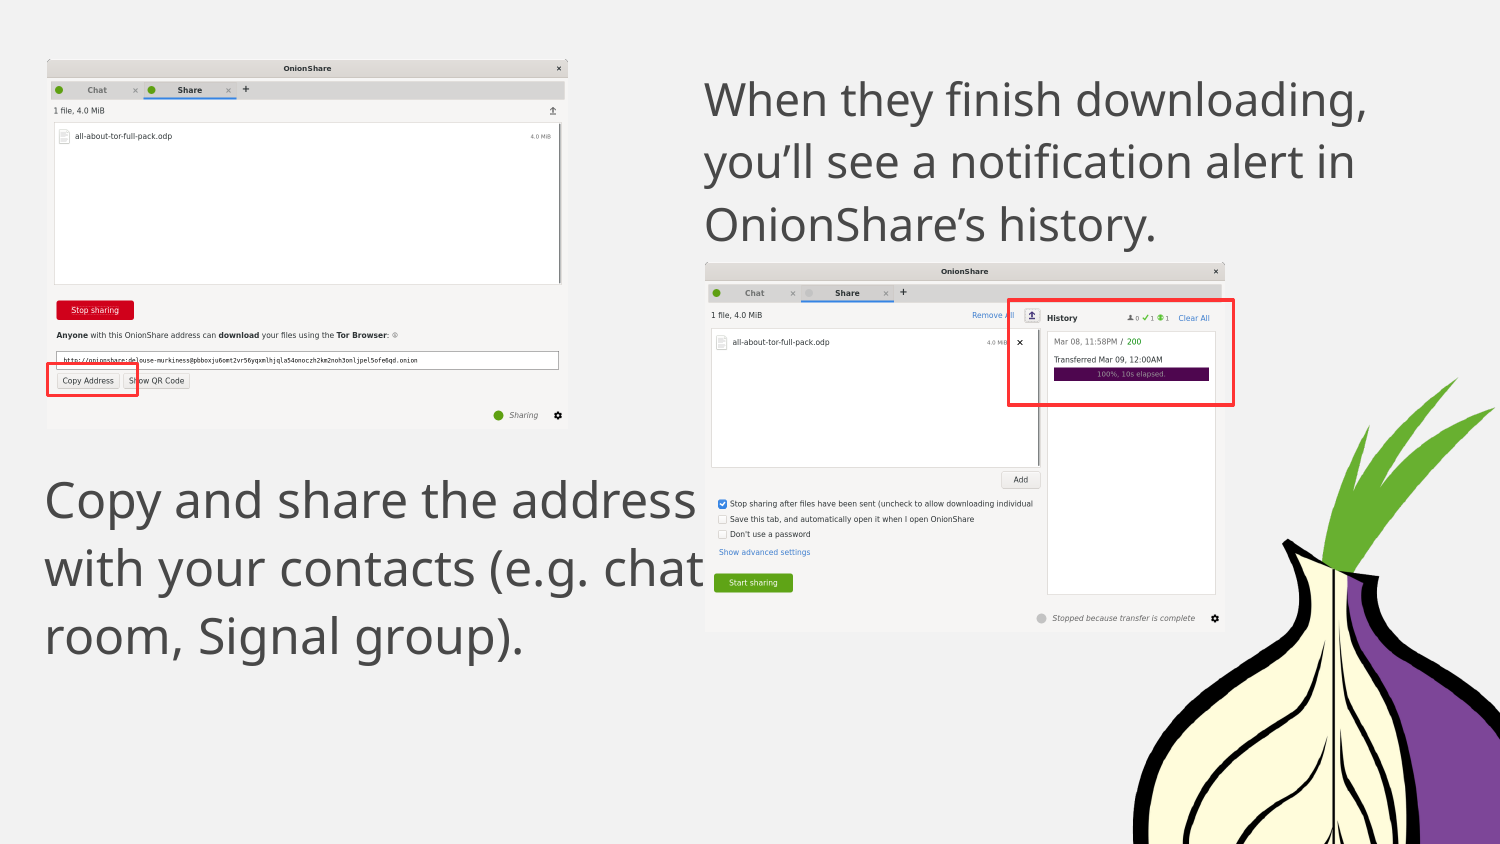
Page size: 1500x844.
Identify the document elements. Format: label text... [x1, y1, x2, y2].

picture [705, 262, 1500, 844]
picture [49, 365, 136, 394]
text_box When they finish downloading, you’ll see a notification alert in OnionShare’s history. [688, 60, 1441, 263]
picture [47, 59, 568, 429]
picture [1010, 302, 1232, 403]
text_box Copy and share the address with your contacts (e.g. chat room, Signal group). [30, 457, 721, 706]
